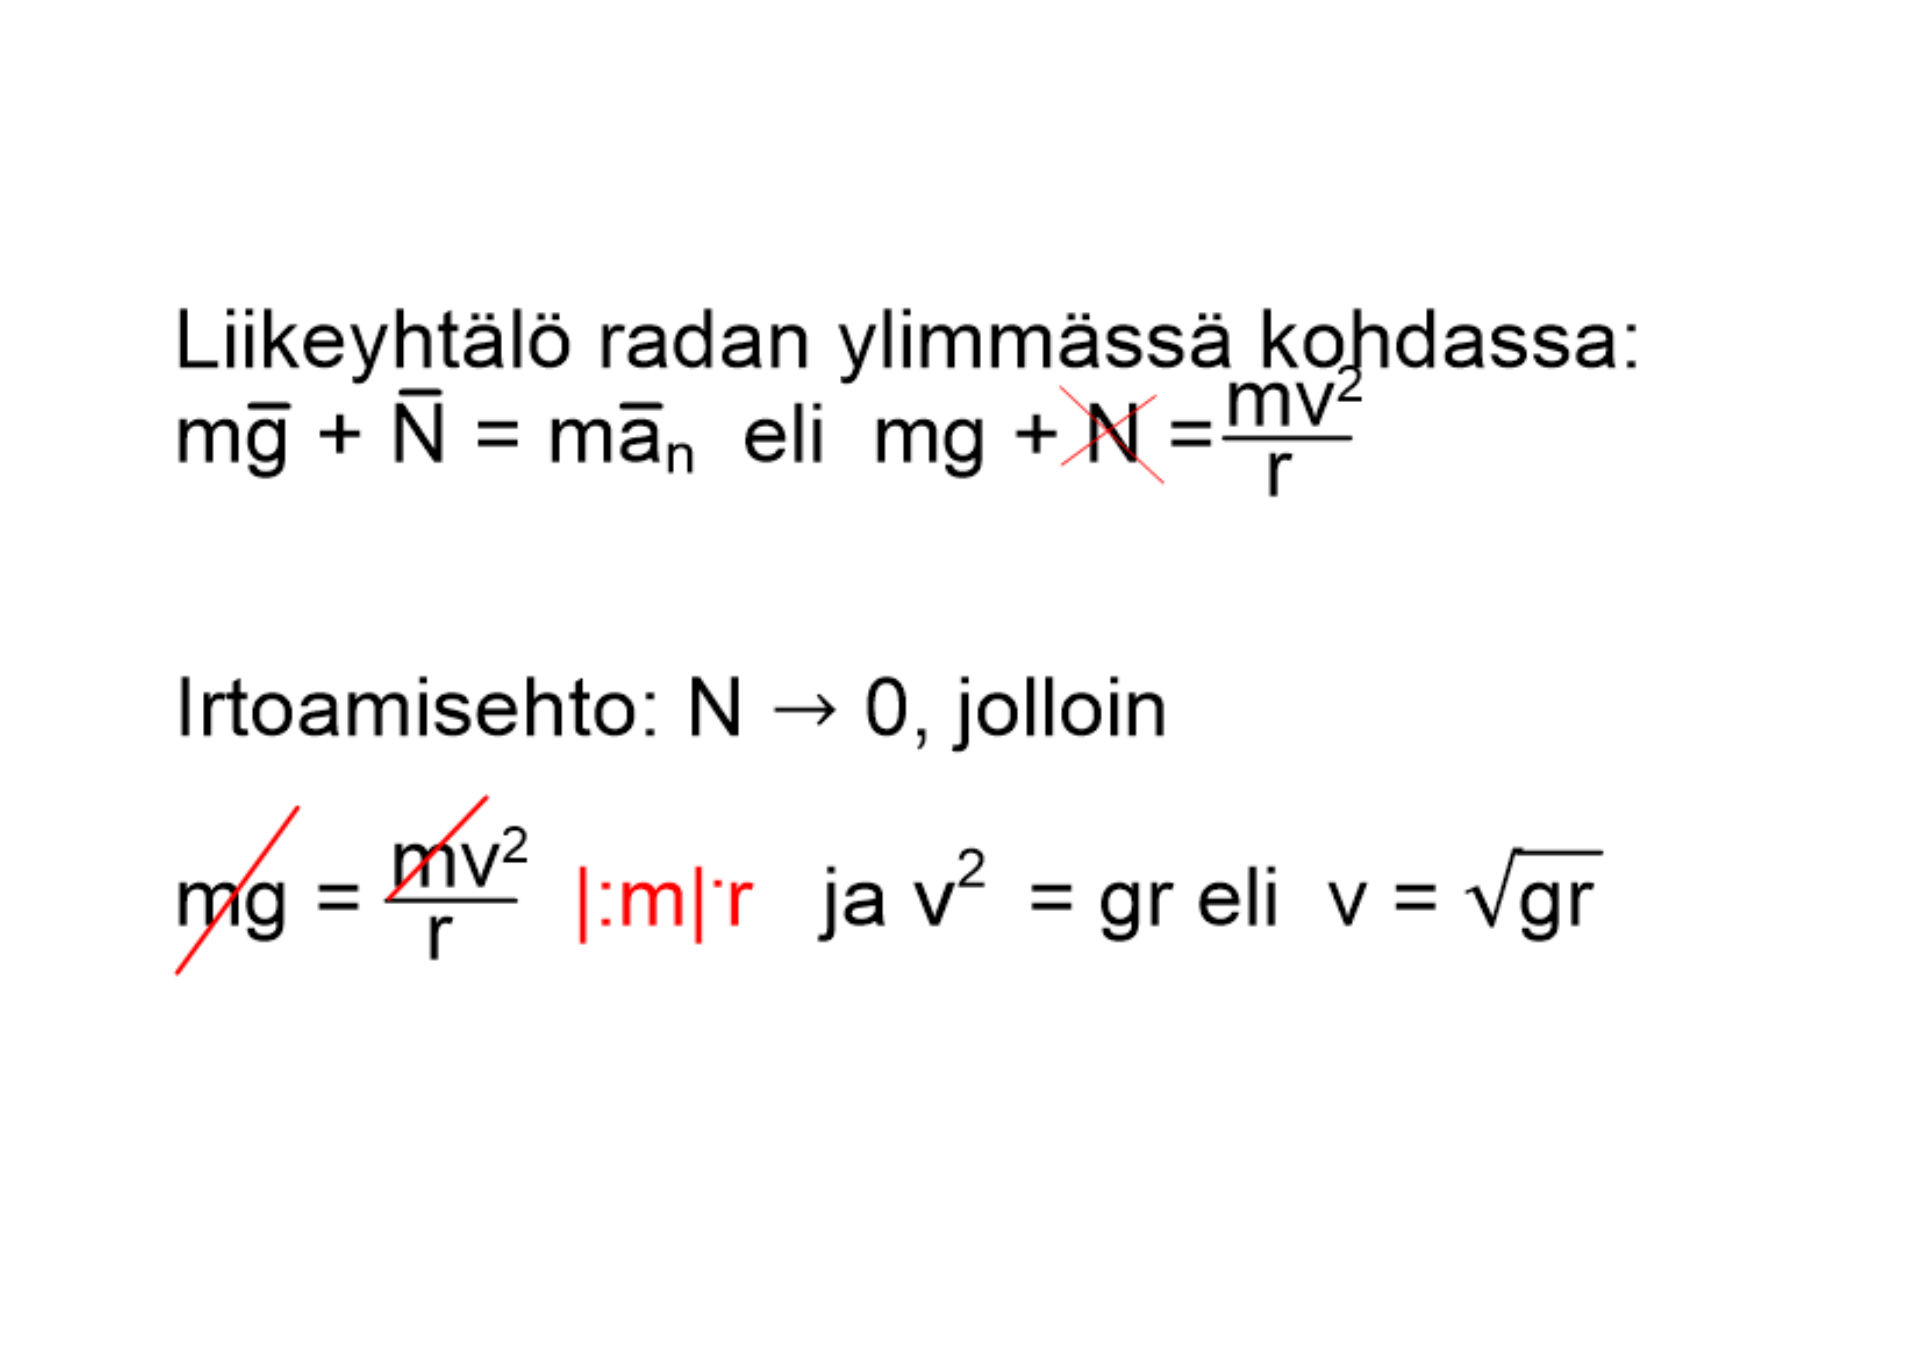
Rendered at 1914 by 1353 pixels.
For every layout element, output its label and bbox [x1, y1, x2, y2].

picture [109, 193, 1697, 1039]
